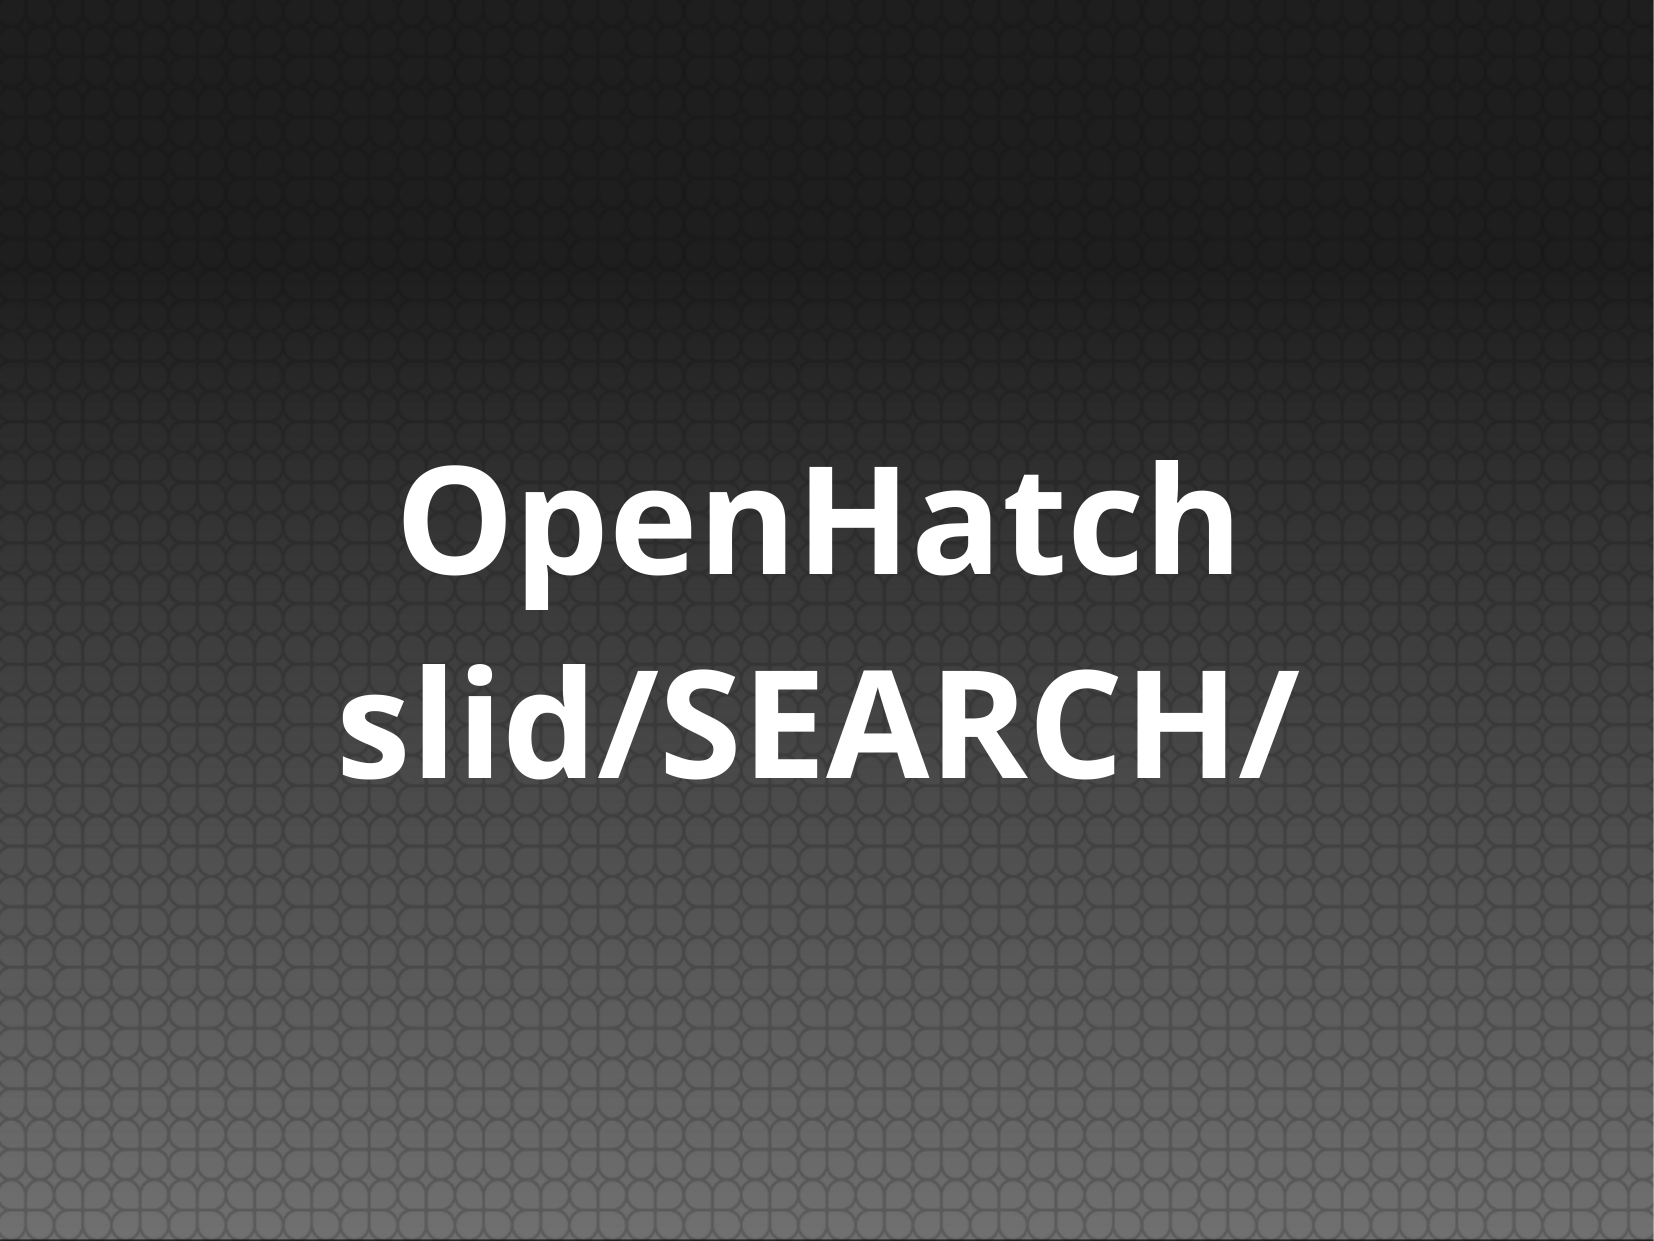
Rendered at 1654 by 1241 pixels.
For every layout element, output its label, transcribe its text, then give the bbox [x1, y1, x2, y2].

picture [0, 0, 1654, 1241]
title OpenHatch slid/SEARCH/ [75, 443, 1564, 794]
